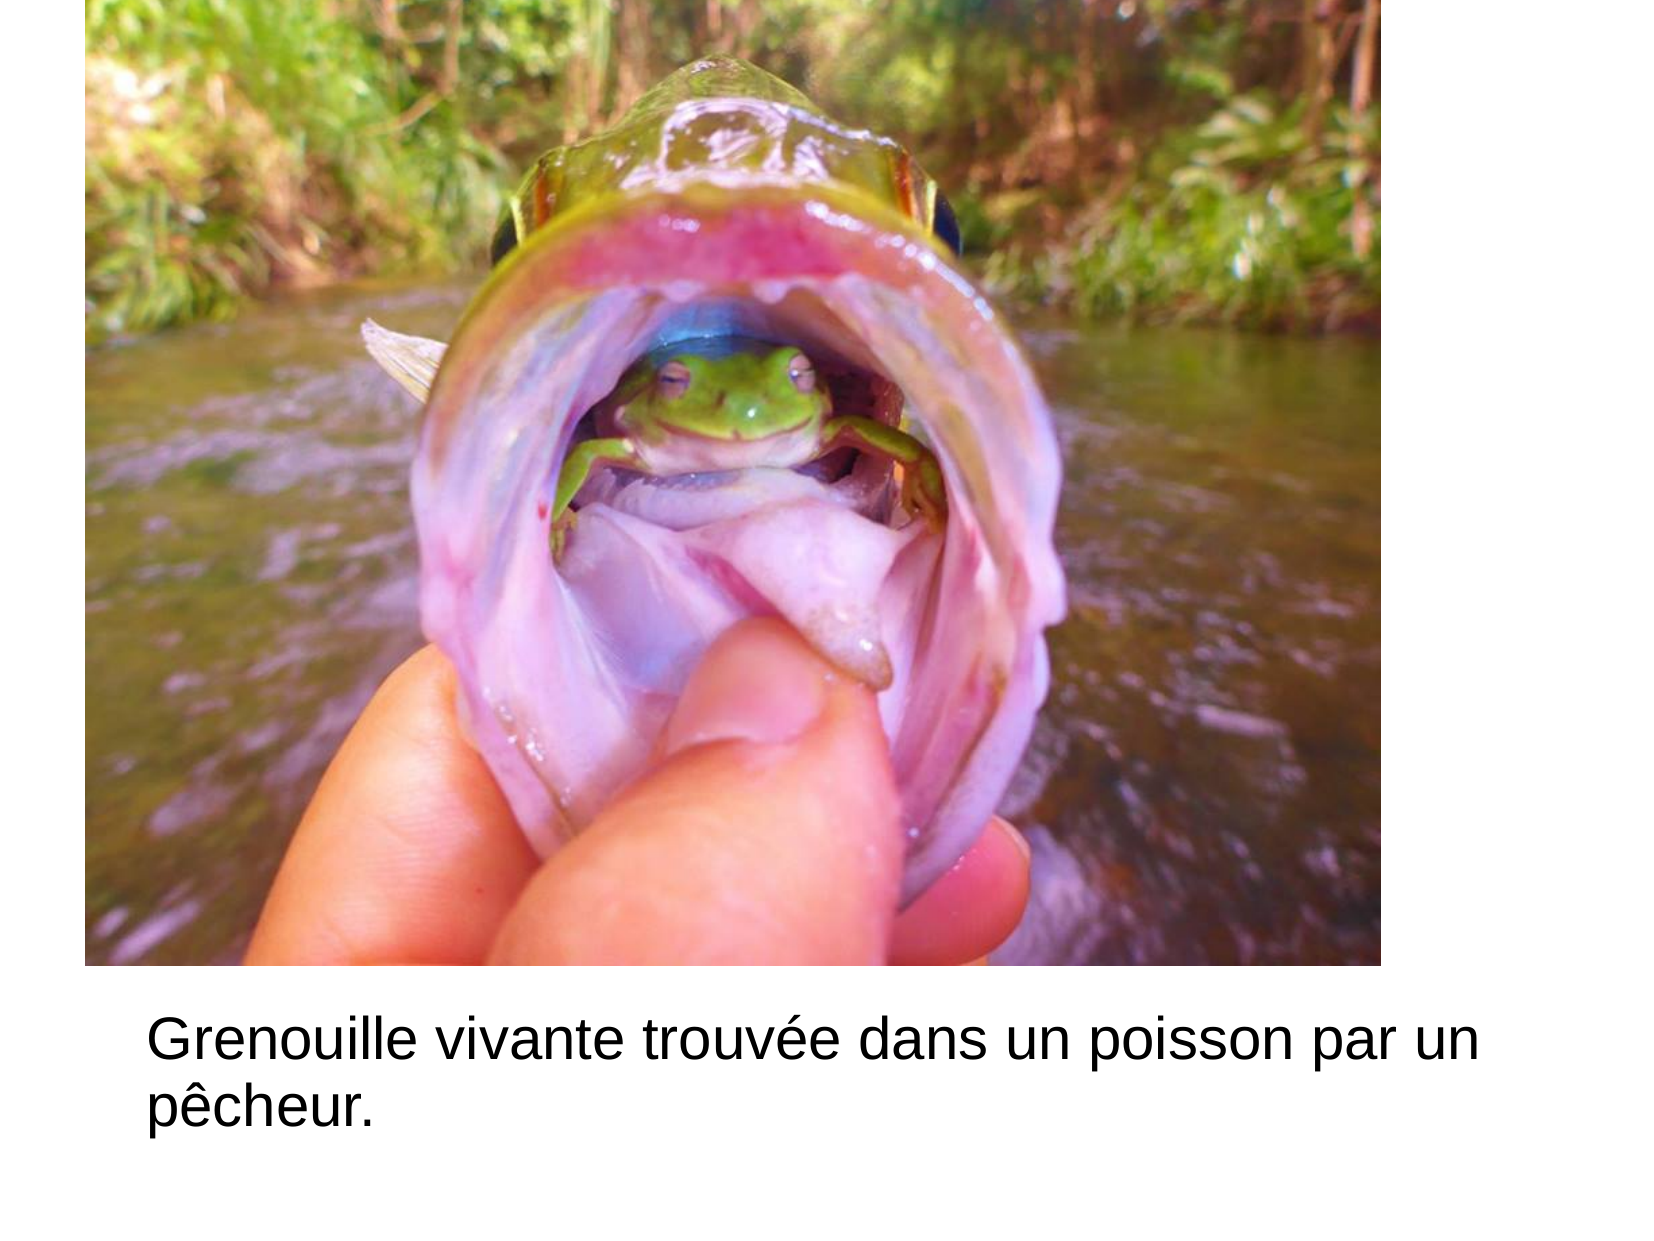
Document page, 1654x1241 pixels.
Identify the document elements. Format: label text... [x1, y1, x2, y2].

picture [85, 0, 1381, 966]
list Grenouille vivante trouvée dans un poisson par un pêcheur. [82, 1005, 1538, 1141]
